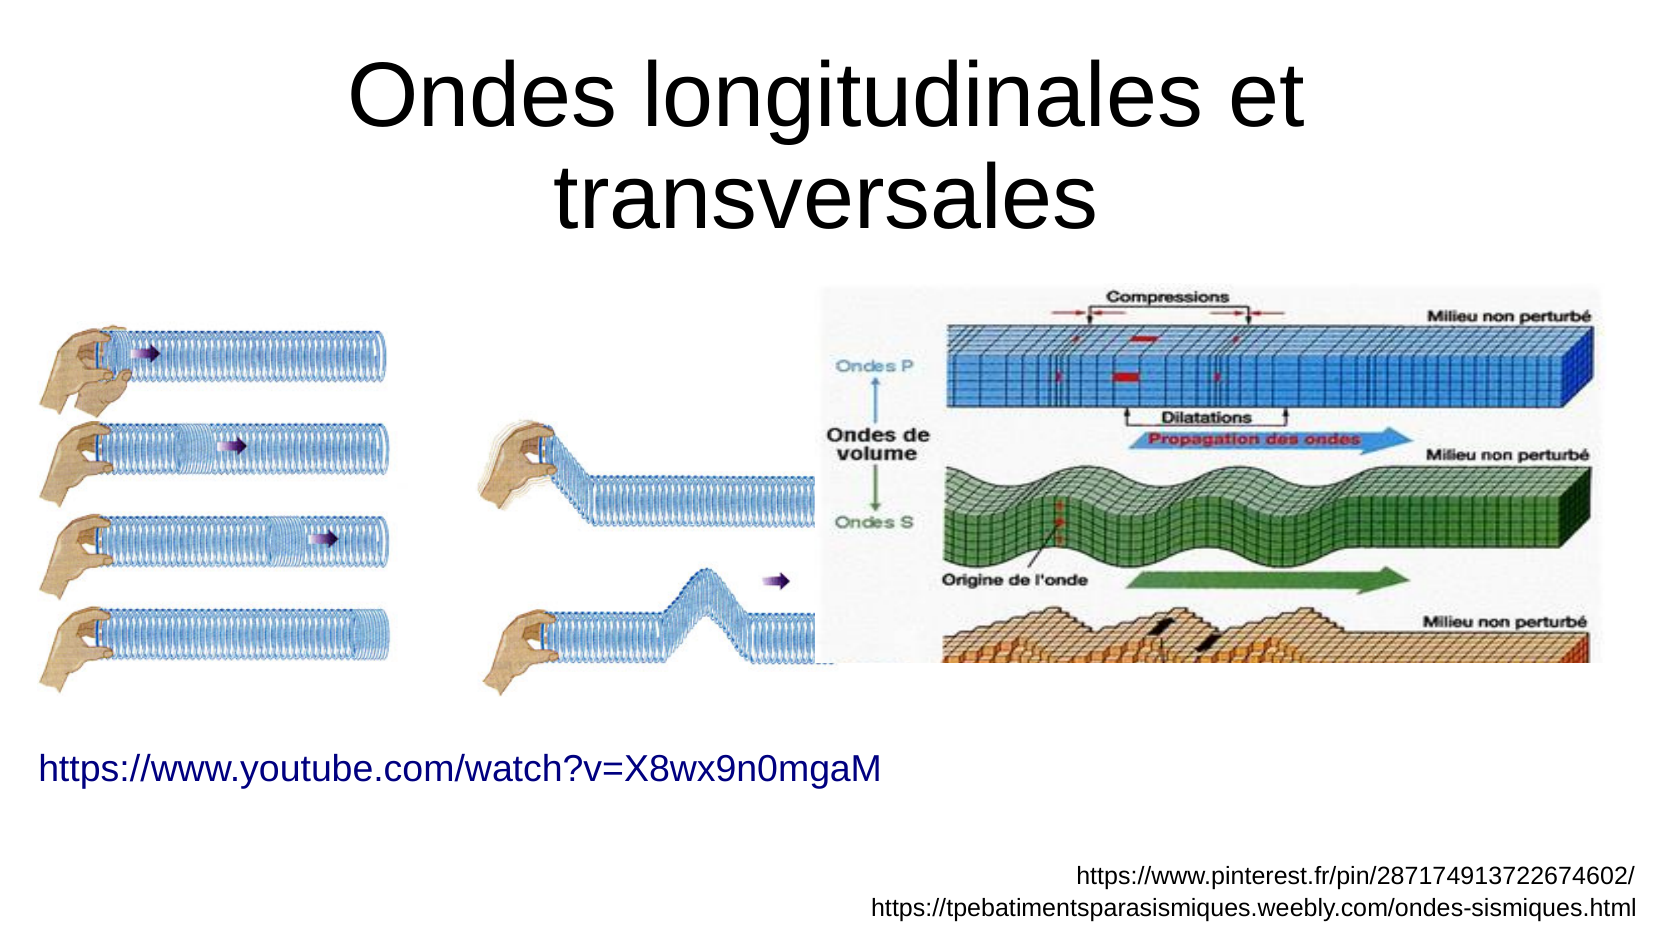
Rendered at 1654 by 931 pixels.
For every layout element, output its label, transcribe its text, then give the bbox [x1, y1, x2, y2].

picture [37, 283, 1607, 697]
text_box https://www.pinterest.fr/pin/287174913722674602/ [1061, 854, 1654, 885]
text_box https://www.youtube.com/watch?v=X8wx9n0mgaM [23, 739, 898, 839]
title Ondes longitudinales et transversales [82, 42, 1571, 249]
text_box https://tpebatimentsparasismiques.weebly.com/ondes-sismiques.html [856, 885, 1654, 931]
